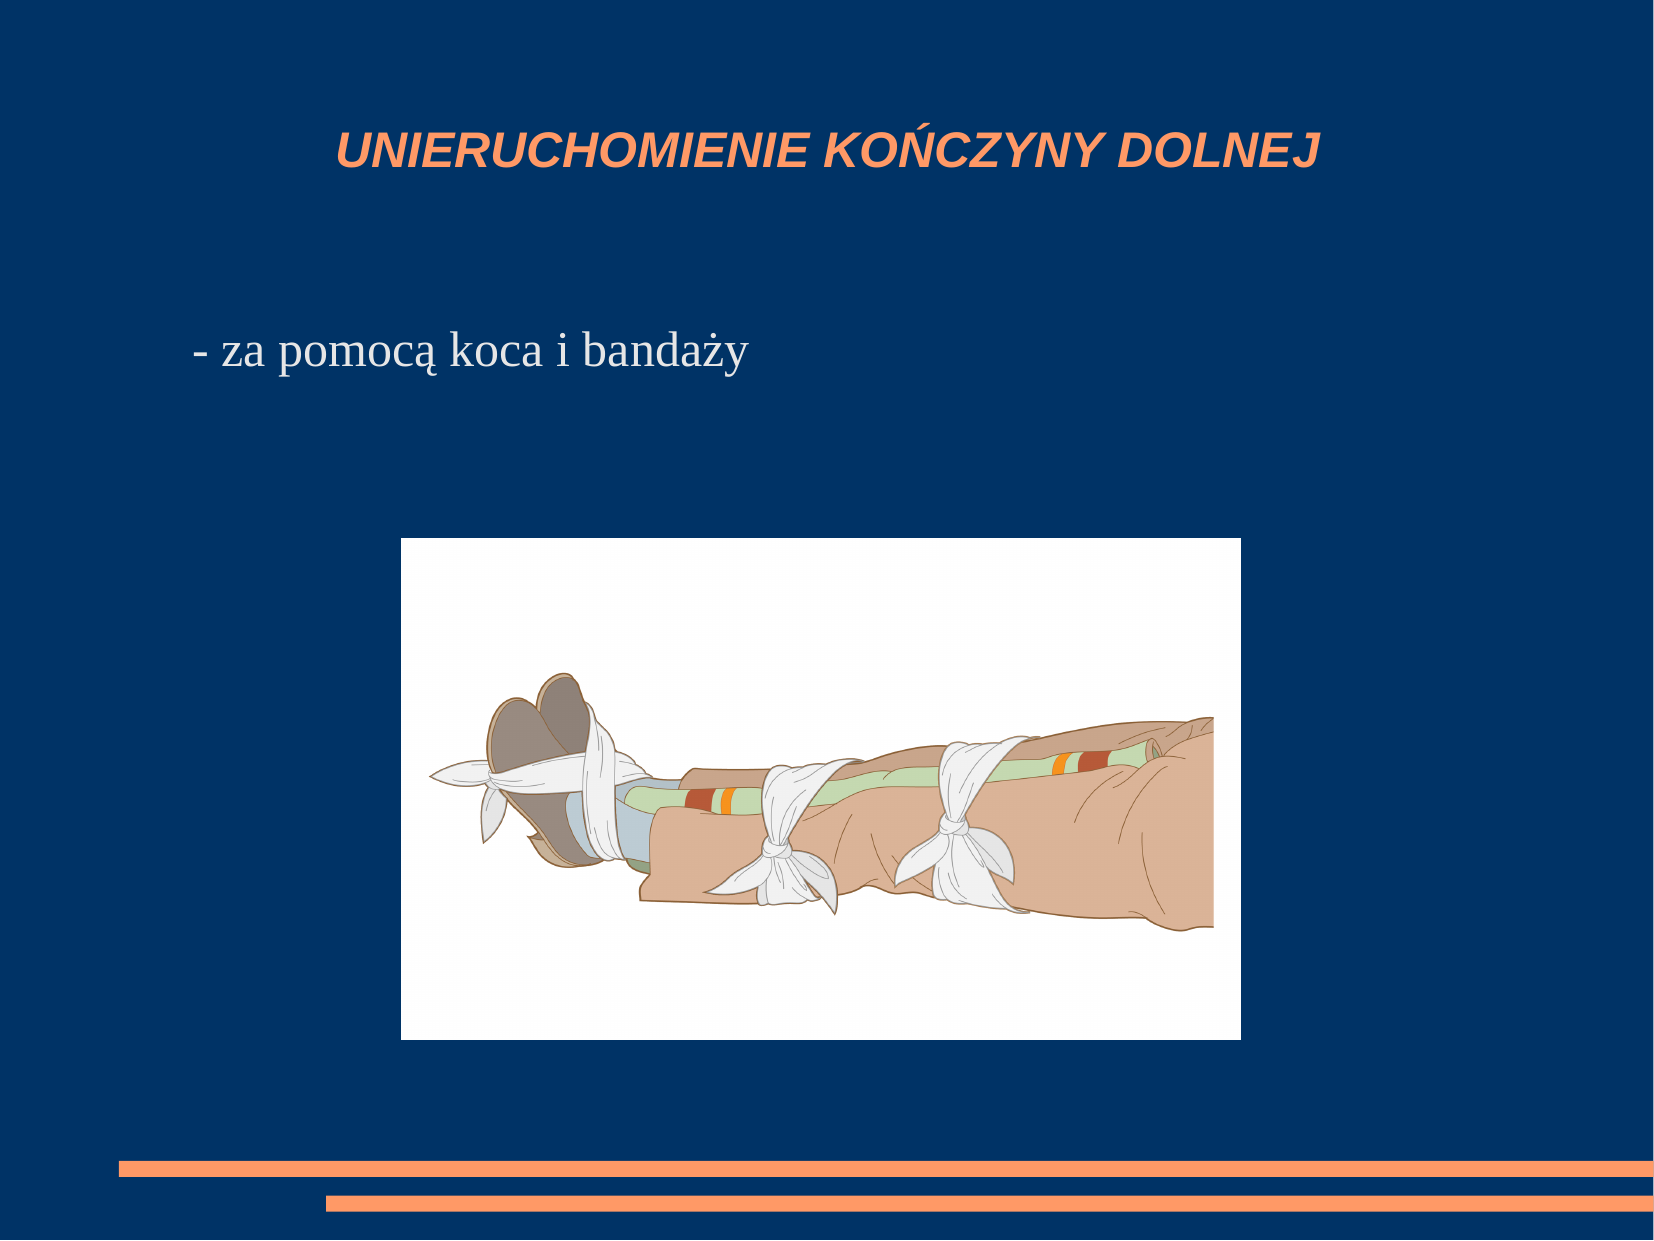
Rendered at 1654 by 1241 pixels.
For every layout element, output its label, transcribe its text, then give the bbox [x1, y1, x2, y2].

list - za pomocą koca i bandaży [121, 322, 1561, 1132]
title UNIERUCHOMIENIE KOŃCZYNY DOLNEJ [121, 46, 1534, 254]
picture [401, 538, 1241, 1040]
